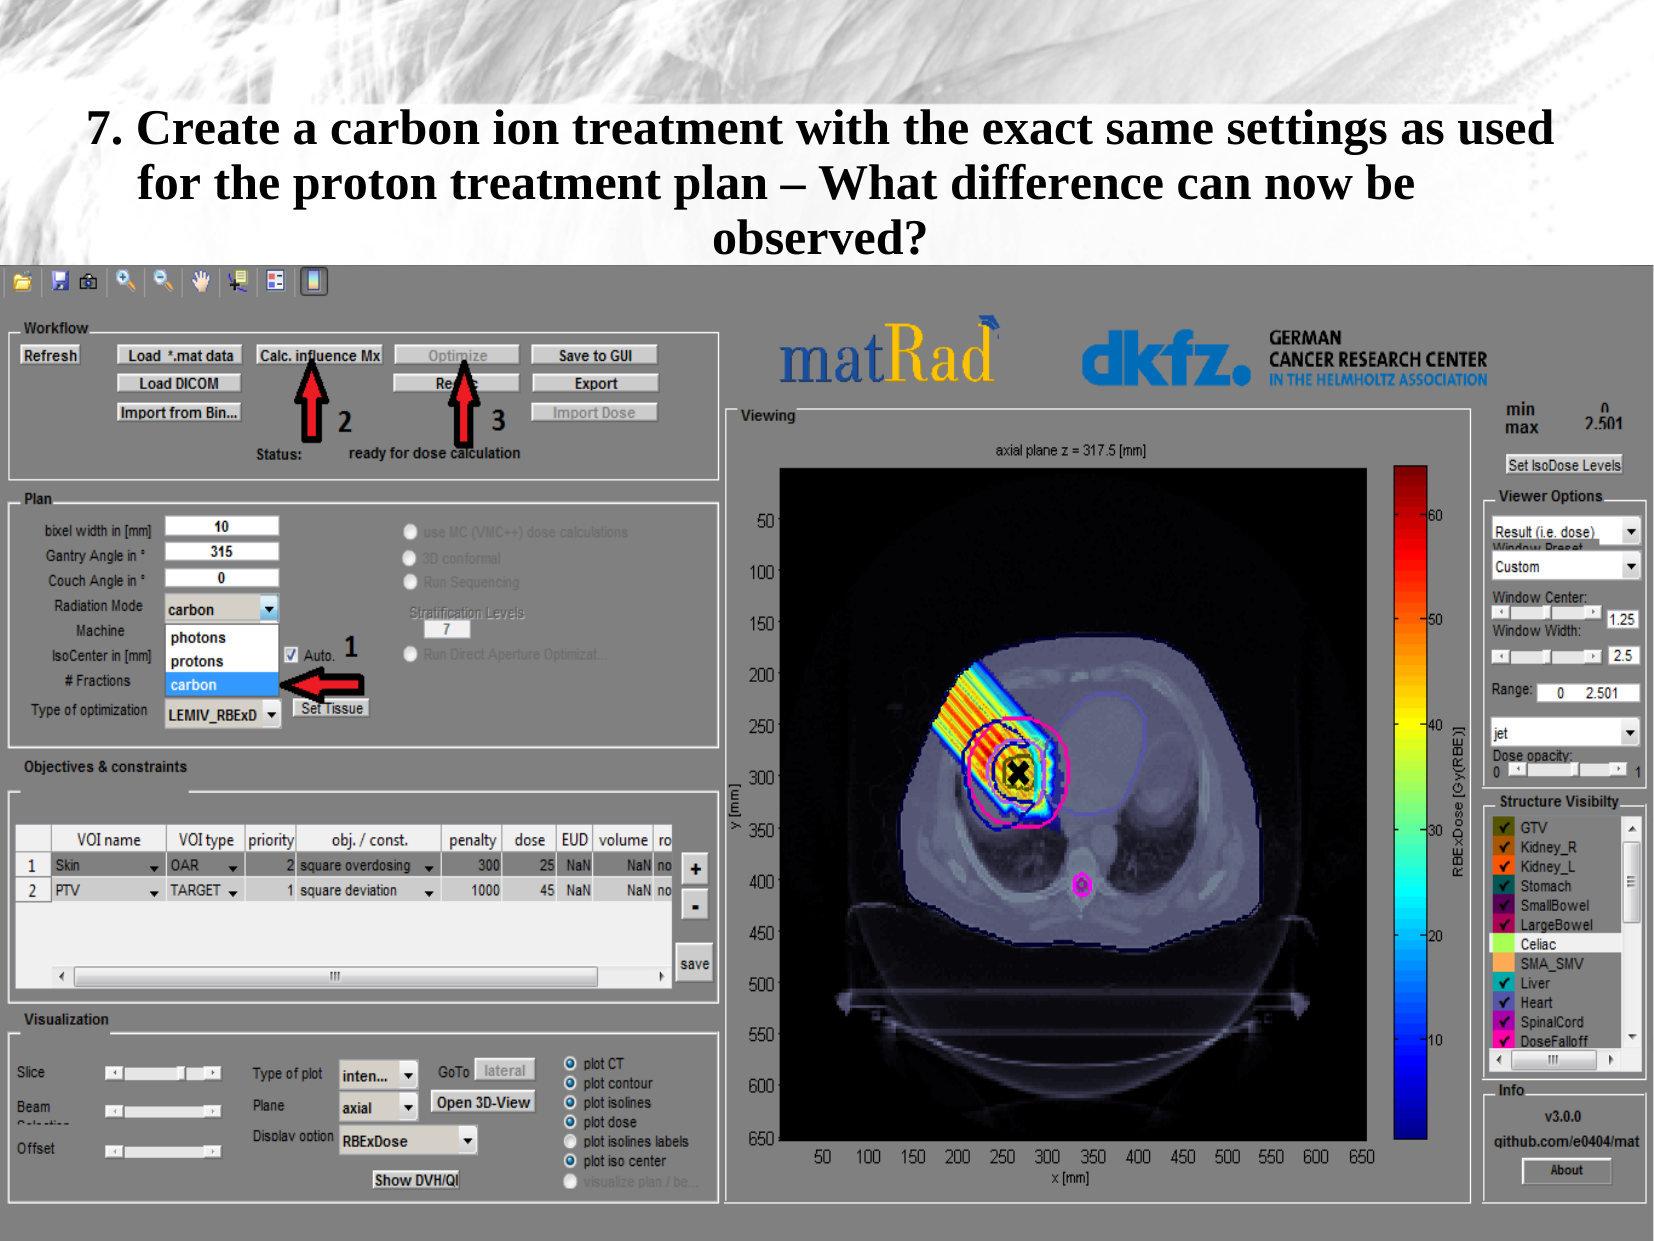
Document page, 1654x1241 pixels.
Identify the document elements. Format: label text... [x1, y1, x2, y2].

picture [0, 0, 1654, 1241]
title 7. Create a carbon ion treatment with the exact same settings as used for the proton treatment plan – What difference can now be observed? [82, 78, 1571, 265]
